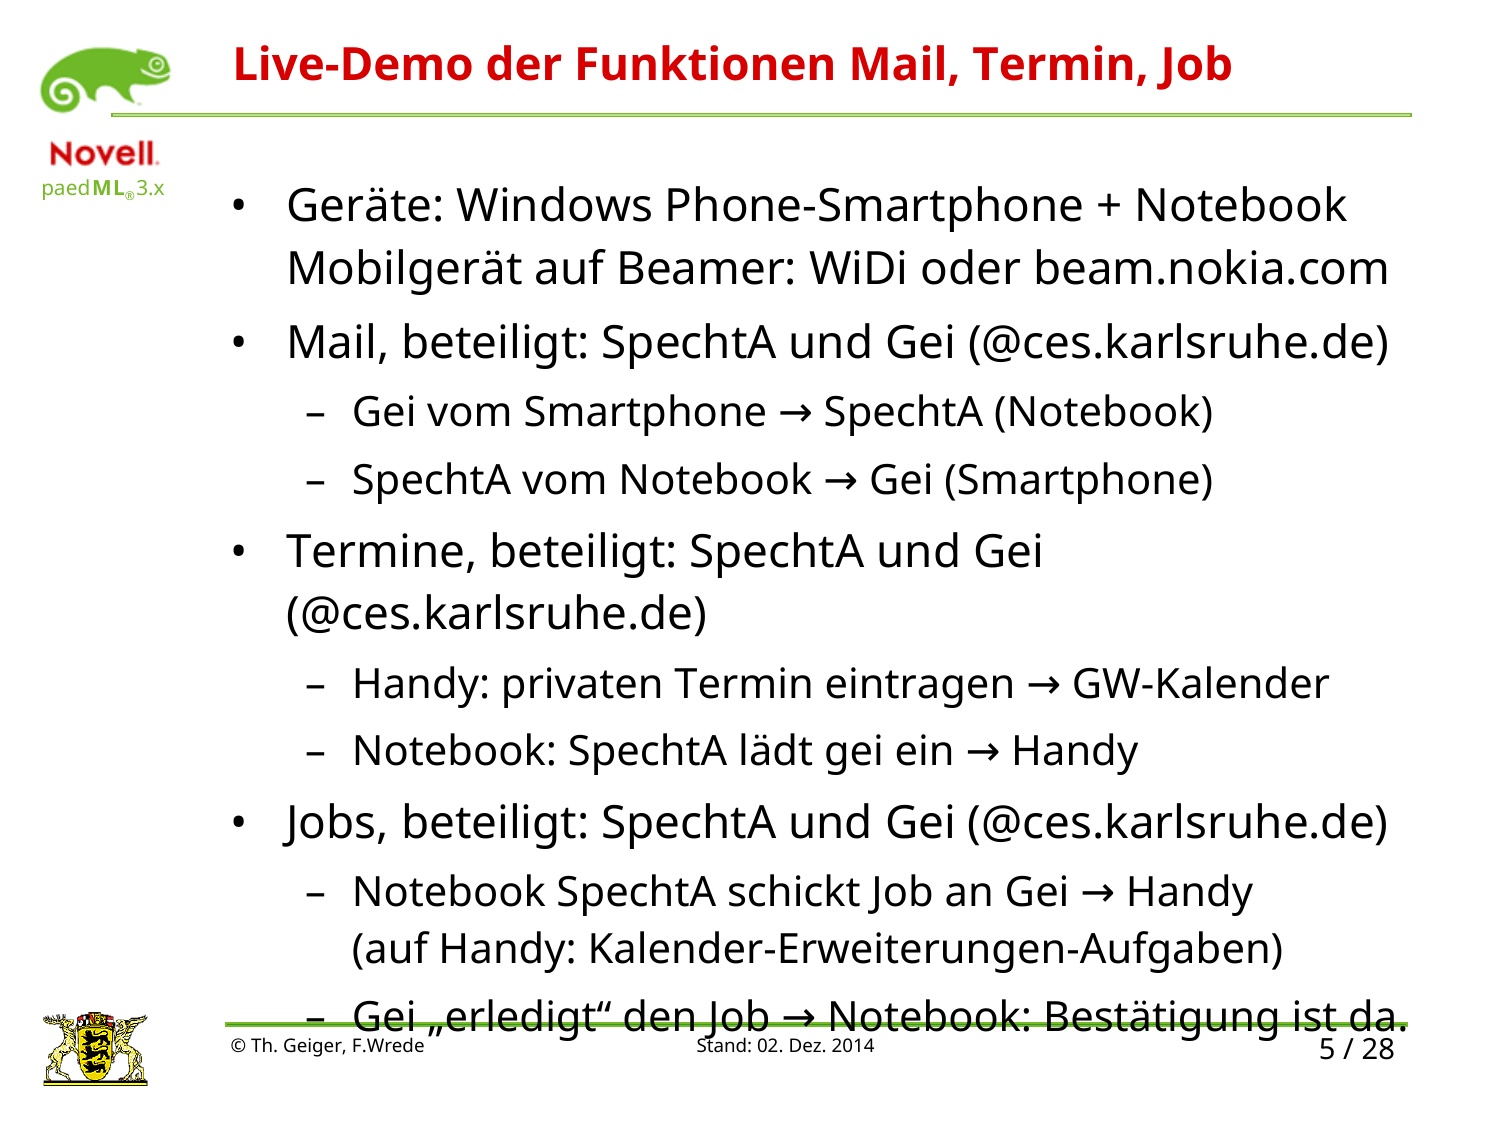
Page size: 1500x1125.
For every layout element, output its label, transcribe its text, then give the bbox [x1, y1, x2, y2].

list Geräte: Windows Phone-Smartphone + Notebook Mobilgerät auf Beamer: WiDi oder beam.nokia.com Mail, beteiligt: SpechtA und Gei (@ces.karlsruhe.de) Gei vom Smartphone → SpechtA (Notebook) SpechtA vom Notebook → Gei (Smartphone) Termine, beteiligt: SpechtA und Gei (@ces.karlsruhe.de) Handy: privaten Termin eintragen → GW-Kalender Notebook: SpechtA lädt gei ein → Handy Jobs, beteiligt: SpechtA und Gei (@ces.karlsruhe.de) Notebook SpechtA schickt Job an Gei → Handy (auf Handy: Kalender-Erweiterungen-Aufgaben) Gei „erledigt“ den Job → Notebook: Bestätigung ist da. [230, 172, 1441, 1004]
picture [26, 30, 184, 188]
title Live-Demo der Funktionen Mail, Termin, Job [232, 0, 1388, 126]
picture [41, 1011, 148, 1088]
